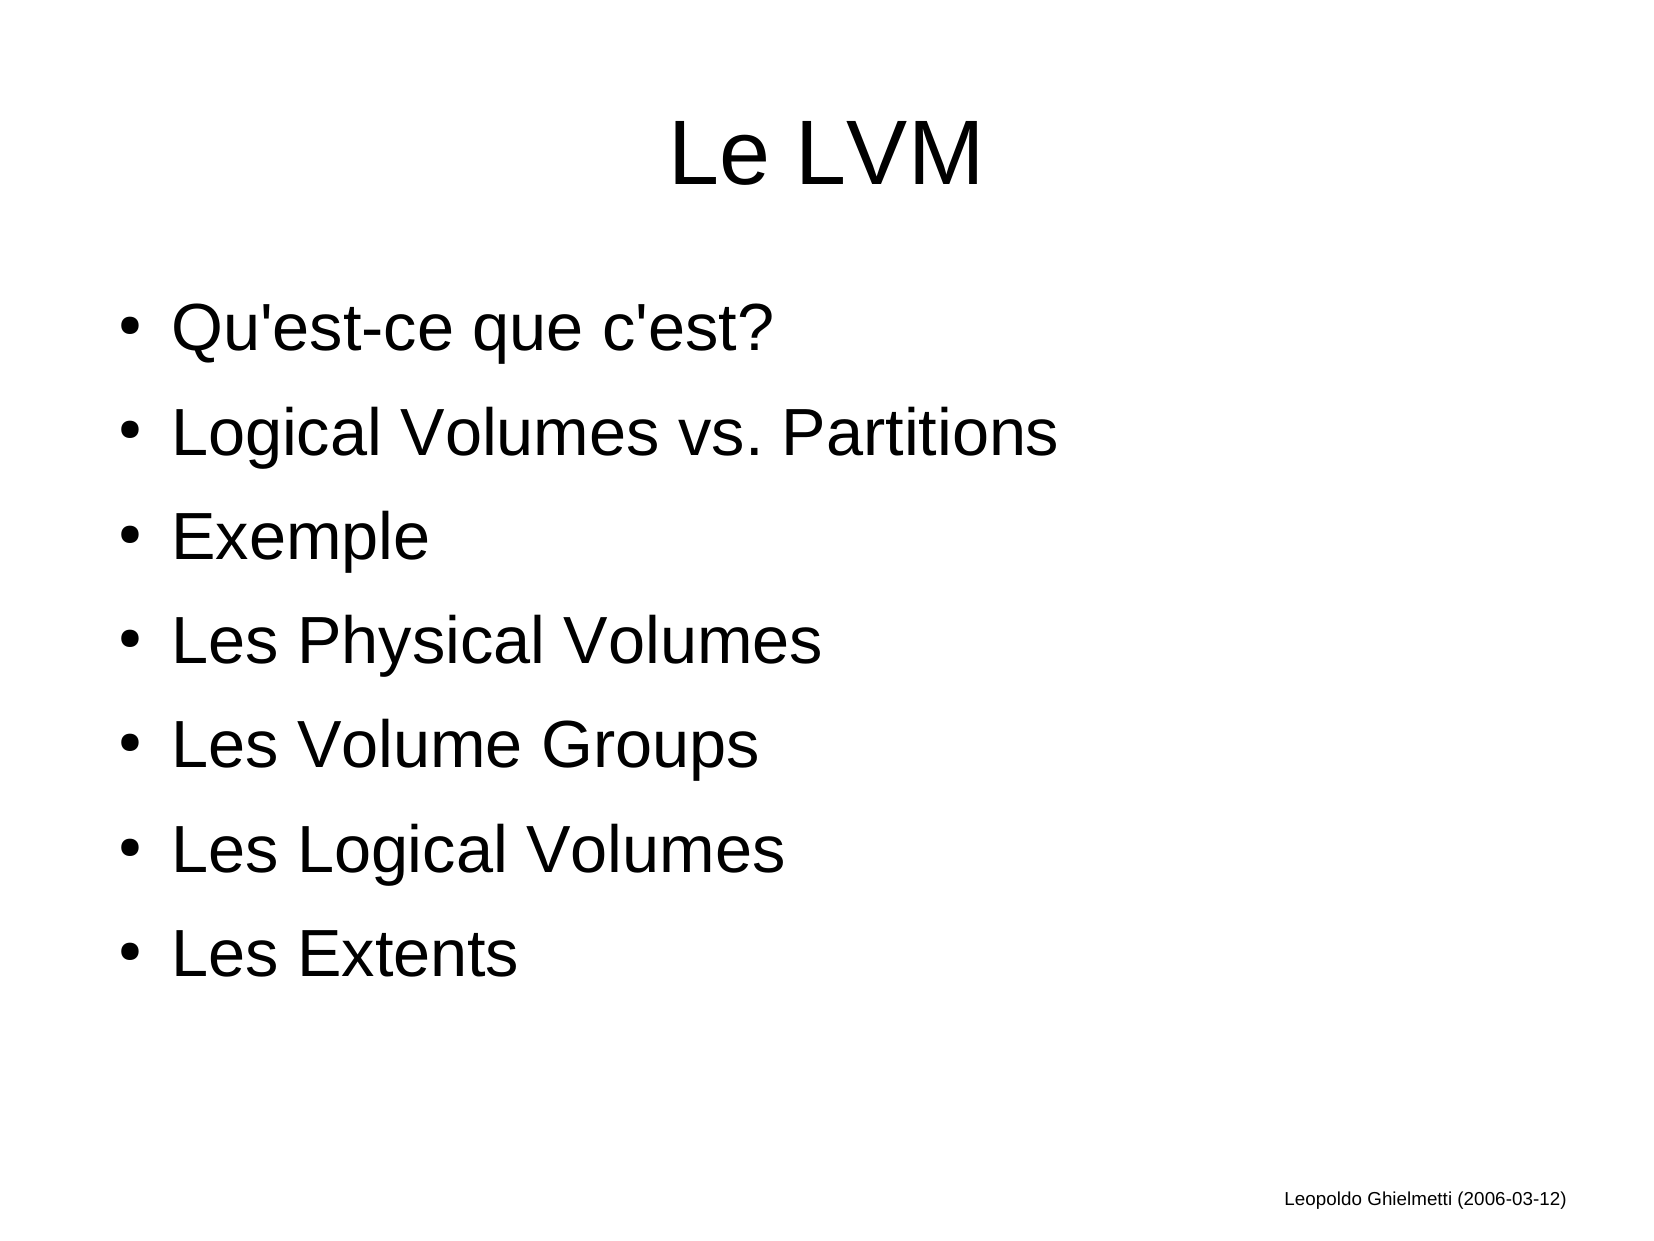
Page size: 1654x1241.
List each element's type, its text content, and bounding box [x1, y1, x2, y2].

list Qu'est-ce que c'est? Logical Volumes vs. Partitions Exemple Les Physical Volumes Les Volume Groups Les Logical Volumes Les Extents [82, 290, 1571, 1109]
text_box Leopoldo Ghielmetti (2006-03-12) [1269, 1181, 1595, 1217]
title Le LVM [82, 49, 1571, 257]
